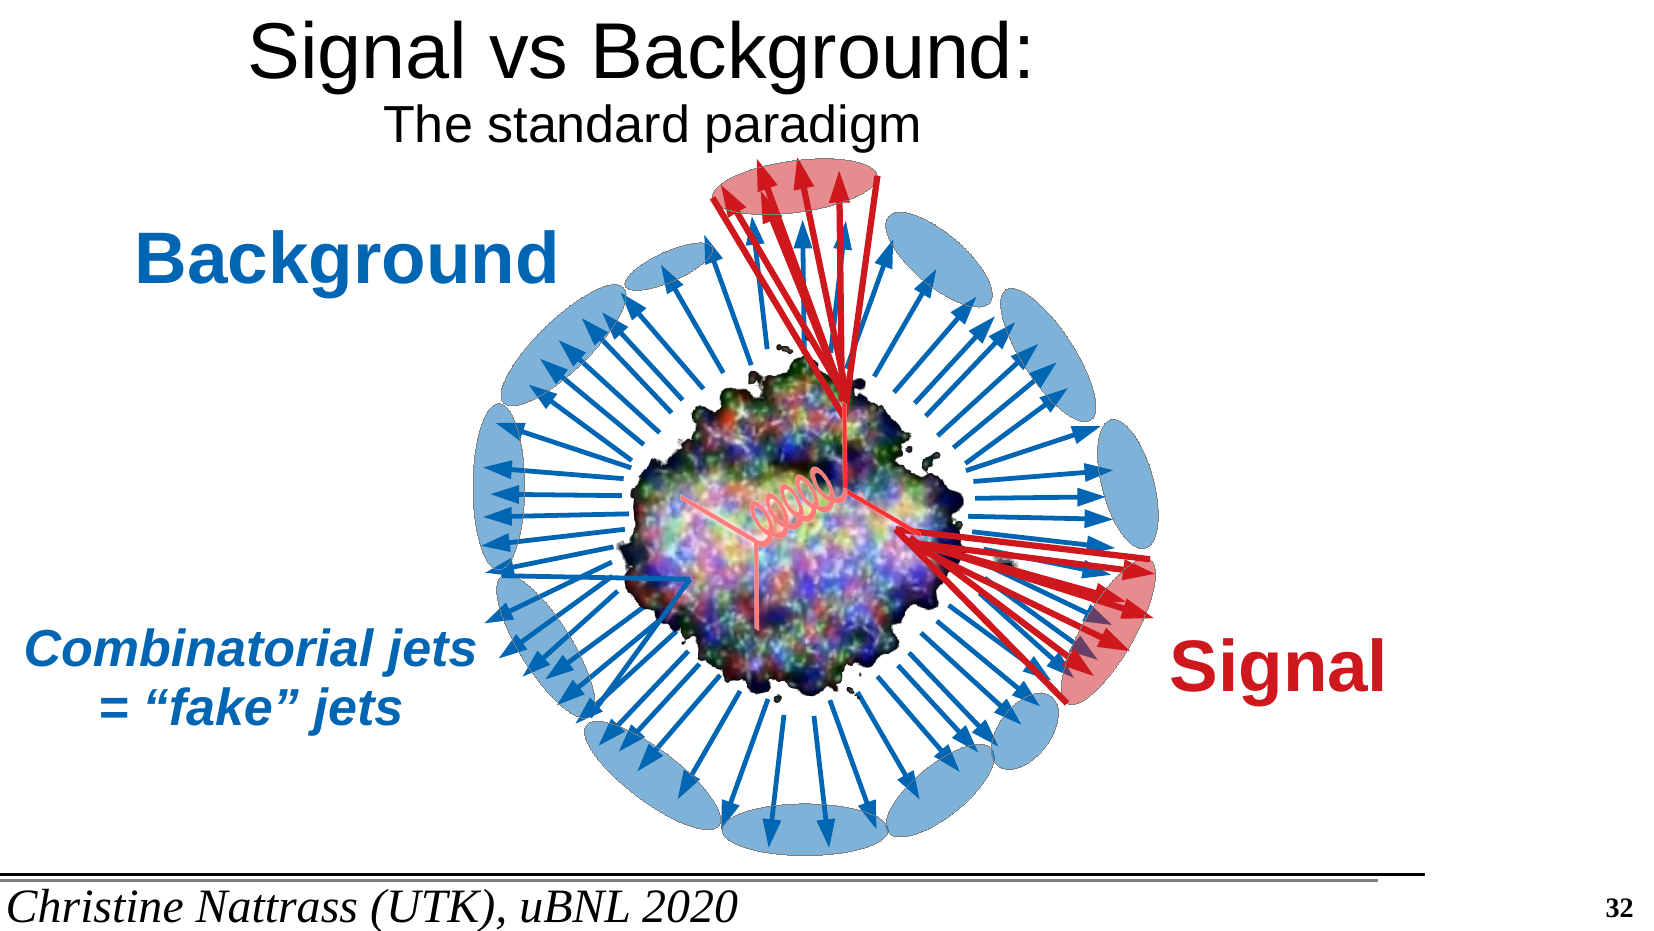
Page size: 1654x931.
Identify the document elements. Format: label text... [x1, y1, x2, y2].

text_box [712, 169, 878, 215]
text_box [1097, 419, 1159, 549]
picture [971, 578, 1053, 640]
text_box Combinatorial jets [0, 611, 544, 670]
picture [804, 318, 817, 340]
text_box Background [120, 210, 586, 313]
text_box [473, 242, 713, 570]
text_box [1061, 560, 1156, 705]
text_box [1000, 288, 1096, 422]
text_box Signal [1155, 618, 1536, 722]
text_box [496, 576, 596, 719]
picture [581, 580, 684, 703]
picture [581, 318, 1053, 733]
title Signal vs Background: The standard paradigm [0, 0, 1306, 169]
text_box [584, 721, 721, 830]
text_box [885, 212, 993, 308]
text_box = “fake” jets [0, 670, 544, 744]
text_box [721, 692, 1059, 856]
